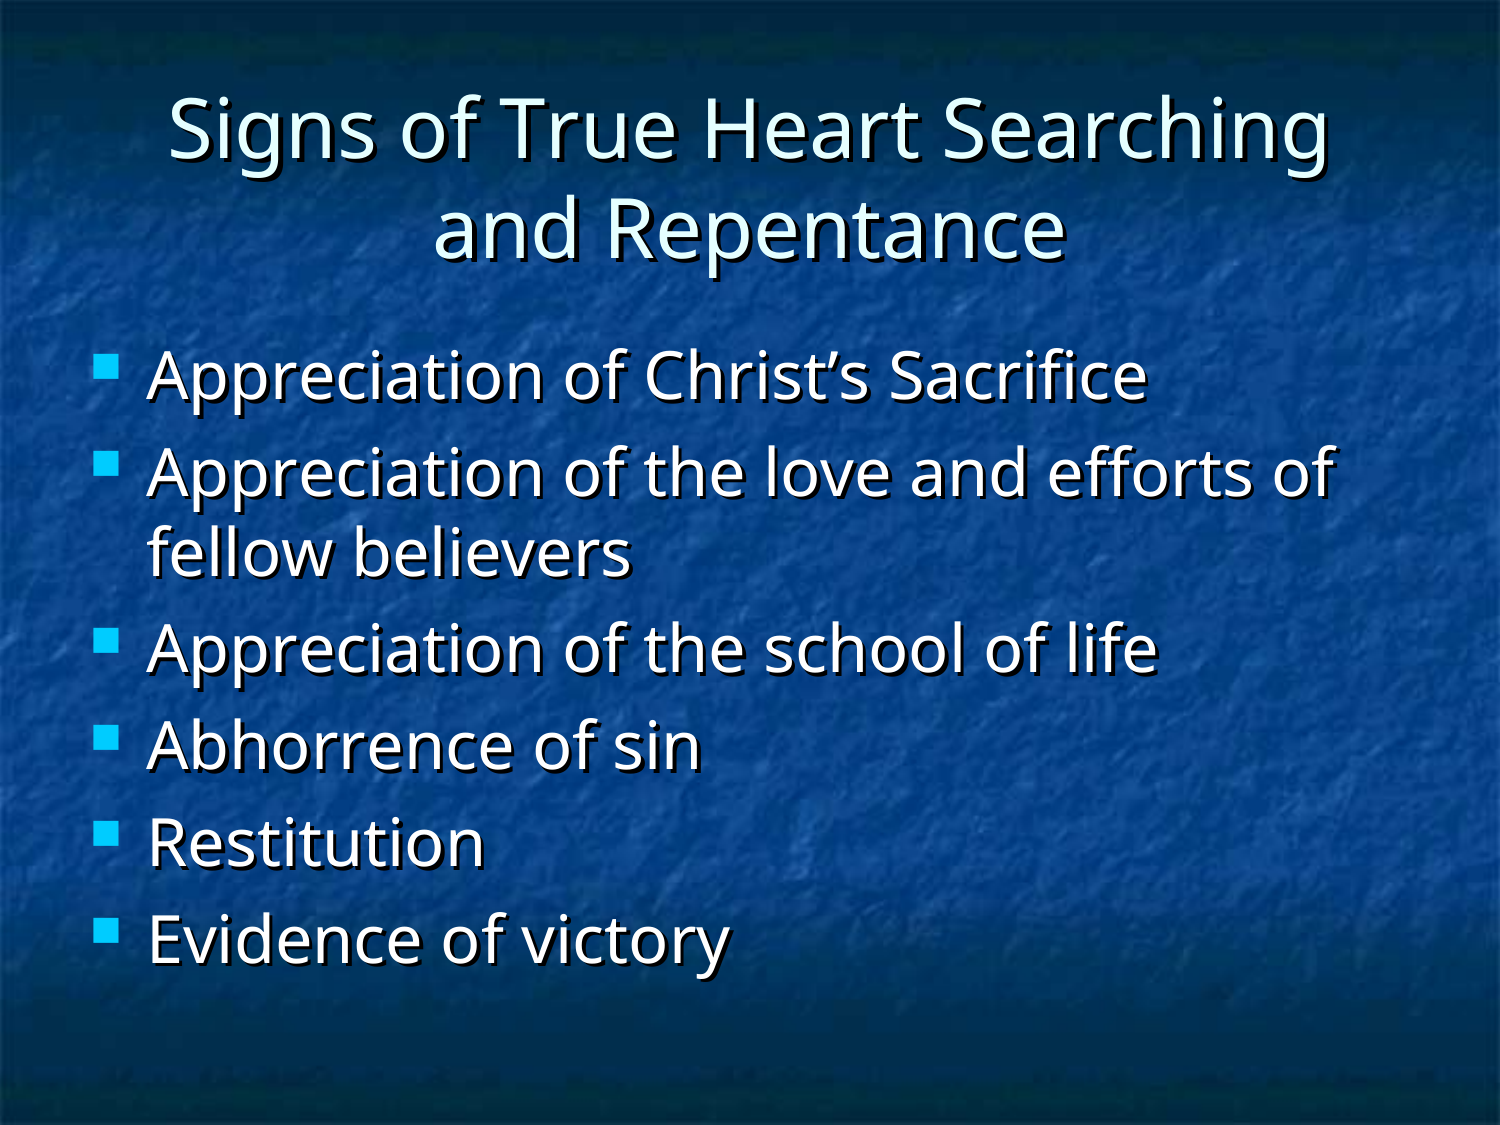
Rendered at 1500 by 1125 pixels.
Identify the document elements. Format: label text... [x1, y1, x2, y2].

picture [0, 0, 1500, 1125]
list Appreciation of Christ’s Sacrifice Appreciation of the love and efforts of fellow believers Appreciation of the school of life Abhorrence of sin Restitution Evidence of victory [75, 324, 1426, 1001]
title Signs of True Heart Searching and Repentance [75, 62, 1426, 288]
